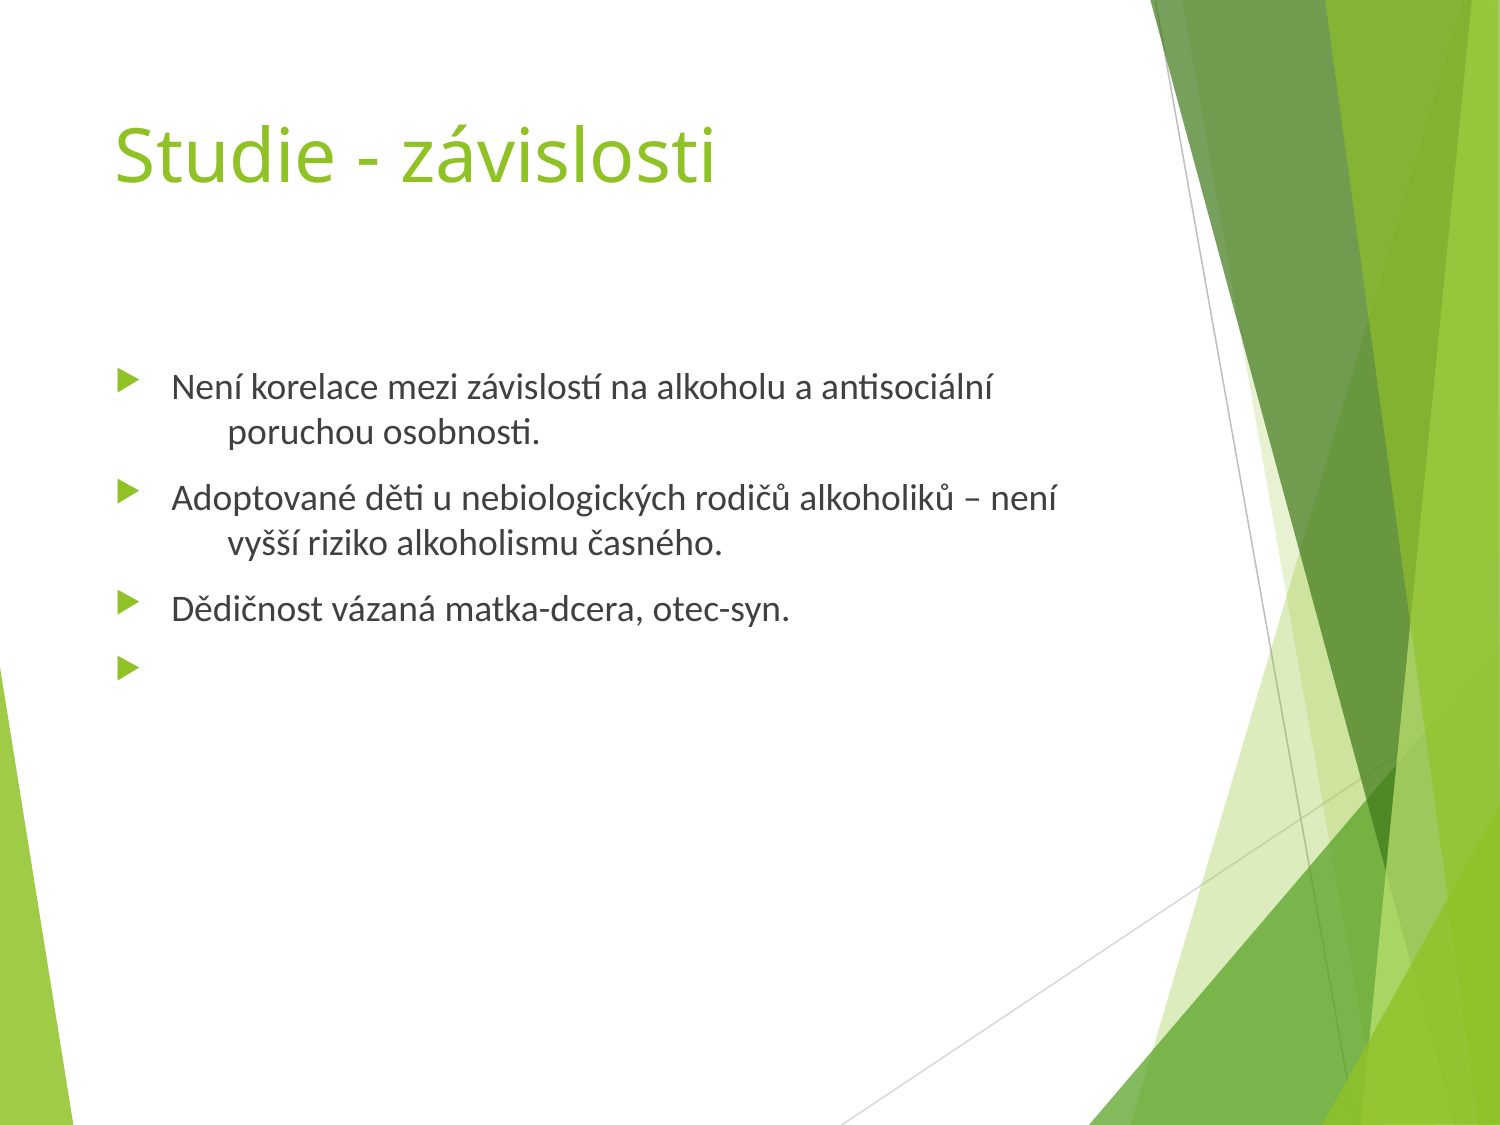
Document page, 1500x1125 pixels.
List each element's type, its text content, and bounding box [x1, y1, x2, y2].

list Není korelace mezi závislostí na alkoholu a antisociální poruchou osobnosti. Adoptované děti u nebiologických rodičů alkoholiků – není vyšší riziko alkoholismu časného. Dědičnost vázaná matka-dcera, otec-syn. [99, 354, 1142, 992]
title Studie - závislosti [99, 99, 1142, 317]
